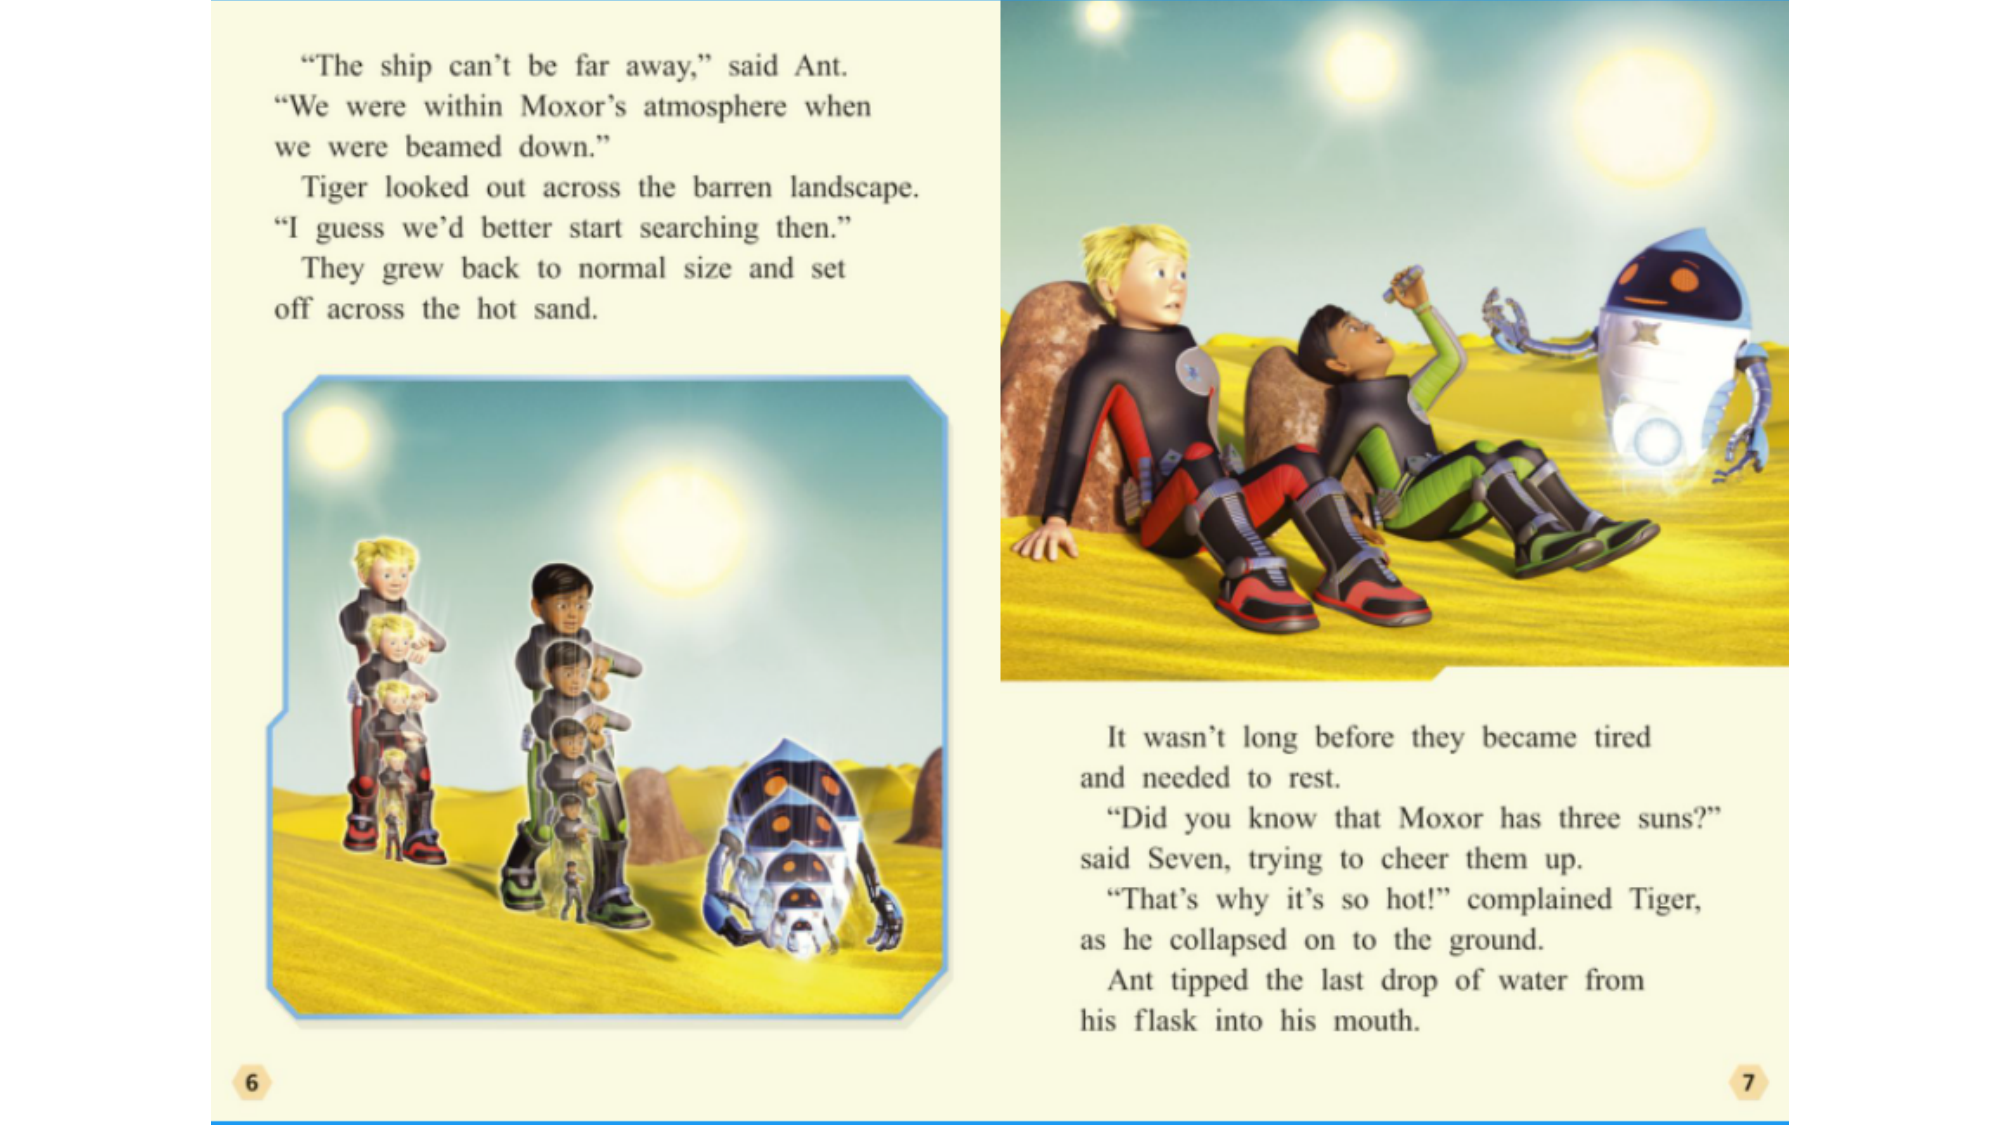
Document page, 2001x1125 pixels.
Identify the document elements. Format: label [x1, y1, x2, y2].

picture [211, 0, 1789, 1125]
